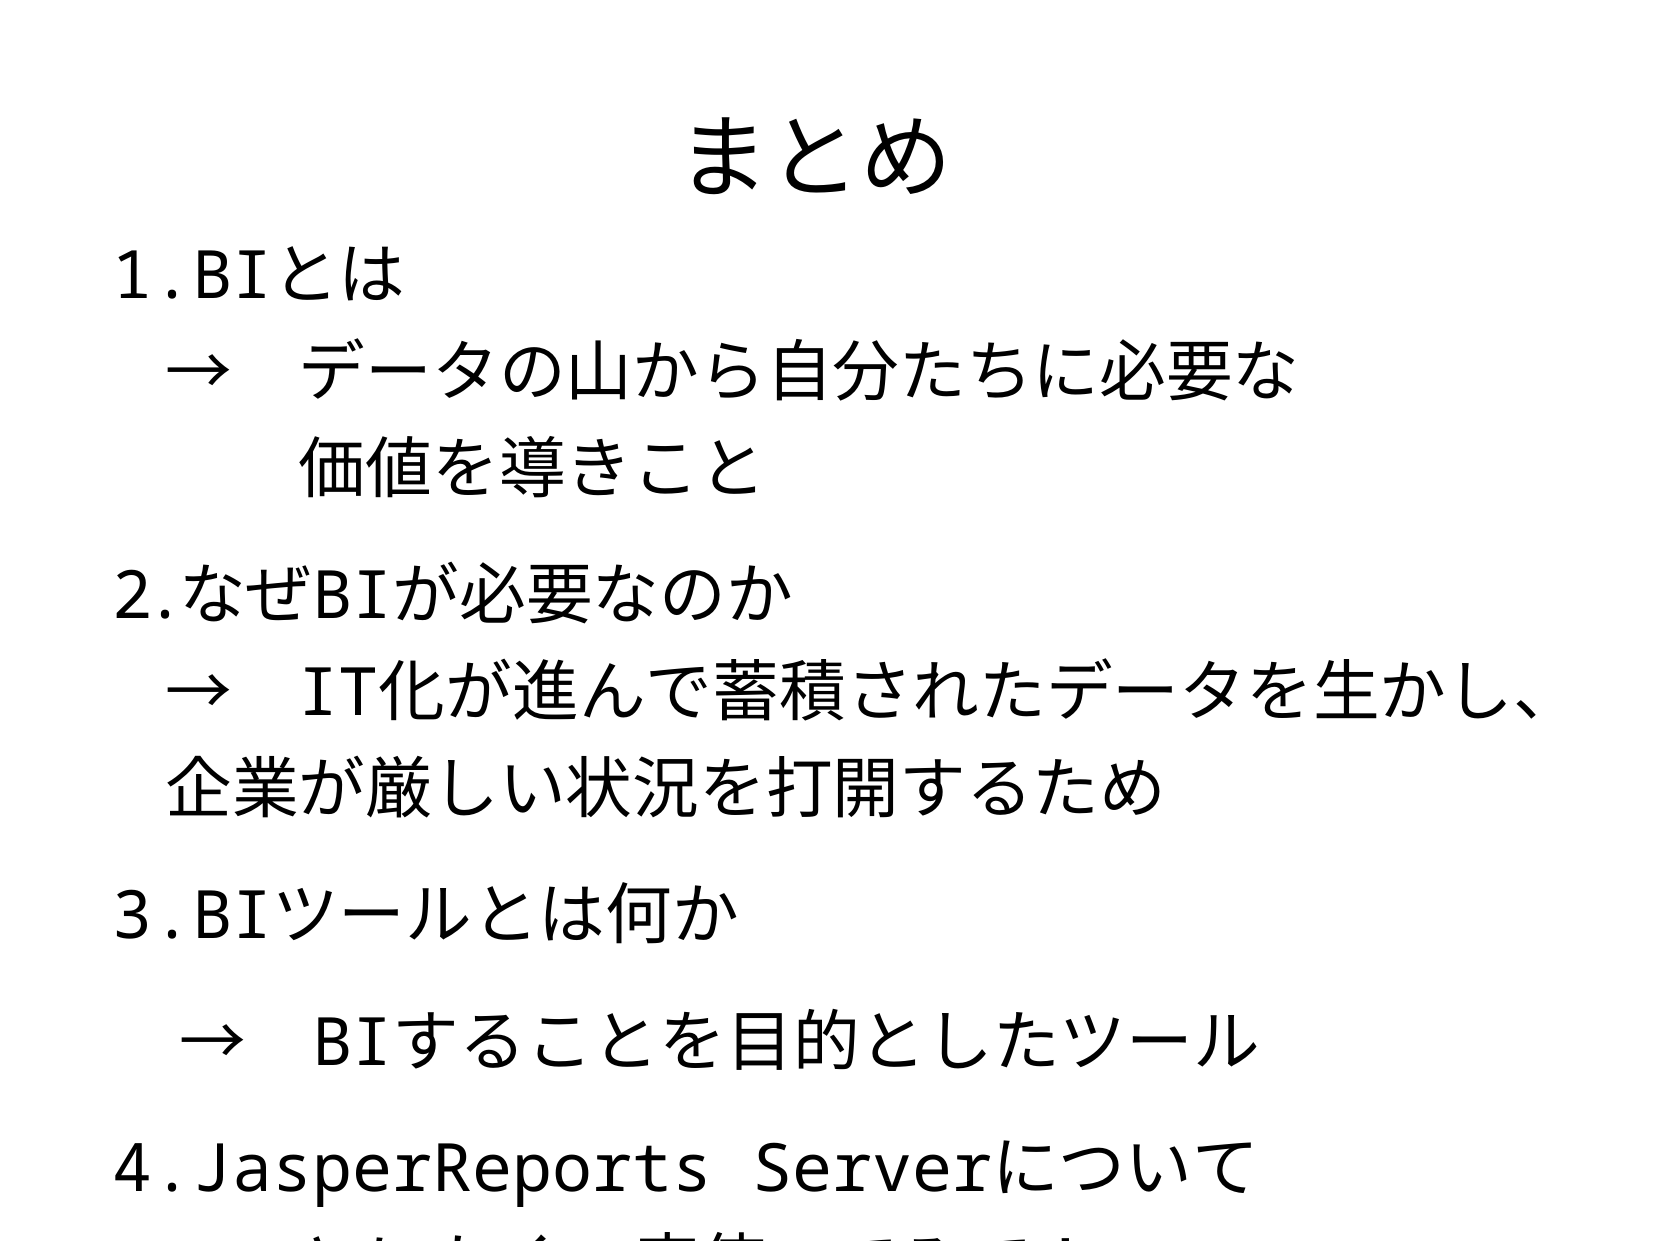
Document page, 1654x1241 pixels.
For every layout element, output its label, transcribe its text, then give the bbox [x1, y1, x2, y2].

list BIとは → データの山から自分たちに必要な 価値を導きこと なぜBIが必要なのか → IT化が進んで蓄積されたデータを生かし、企業が厳しい状況を打開するため BIツールとは何か → BIすることを目的としたツール JasperReports Serverについて → とにかく一度使ってみて！ 日本JasperServerユーザ会について → とにかく一度来てみて！ [94, 220, 1583, 1170]
title まとめ [70, 47, 1559, 255]
